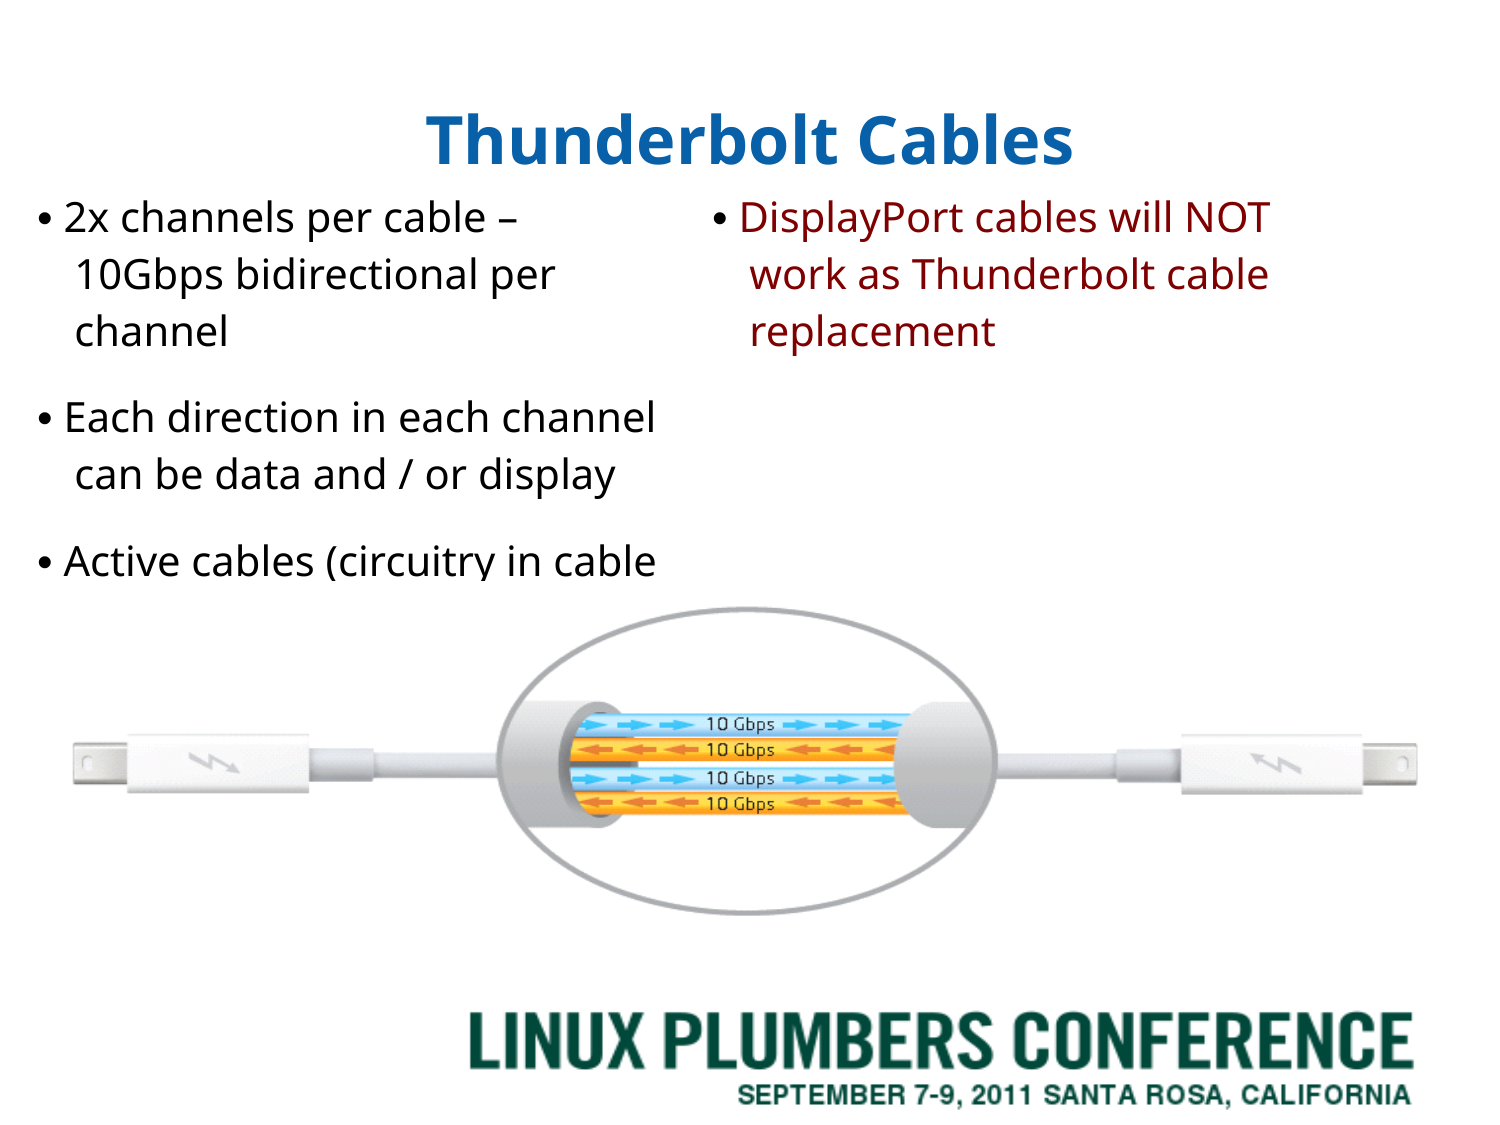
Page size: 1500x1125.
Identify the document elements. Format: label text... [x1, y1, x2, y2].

picture [37, 581, 1463, 1125]
list • DisplayPort cables will NOT work as Thunderbolt cable replacement [712, 187, 1351, 581]
title Thunderbolt Cables [75, 52, 1425, 226]
list • 2x channels per cable – 10Gbps bidirectional per channel • Each direction in each channel can be data and / or display • Active cables (circuitry in cable ends) enables cable length of 3m [37, 187, 676, 581]
